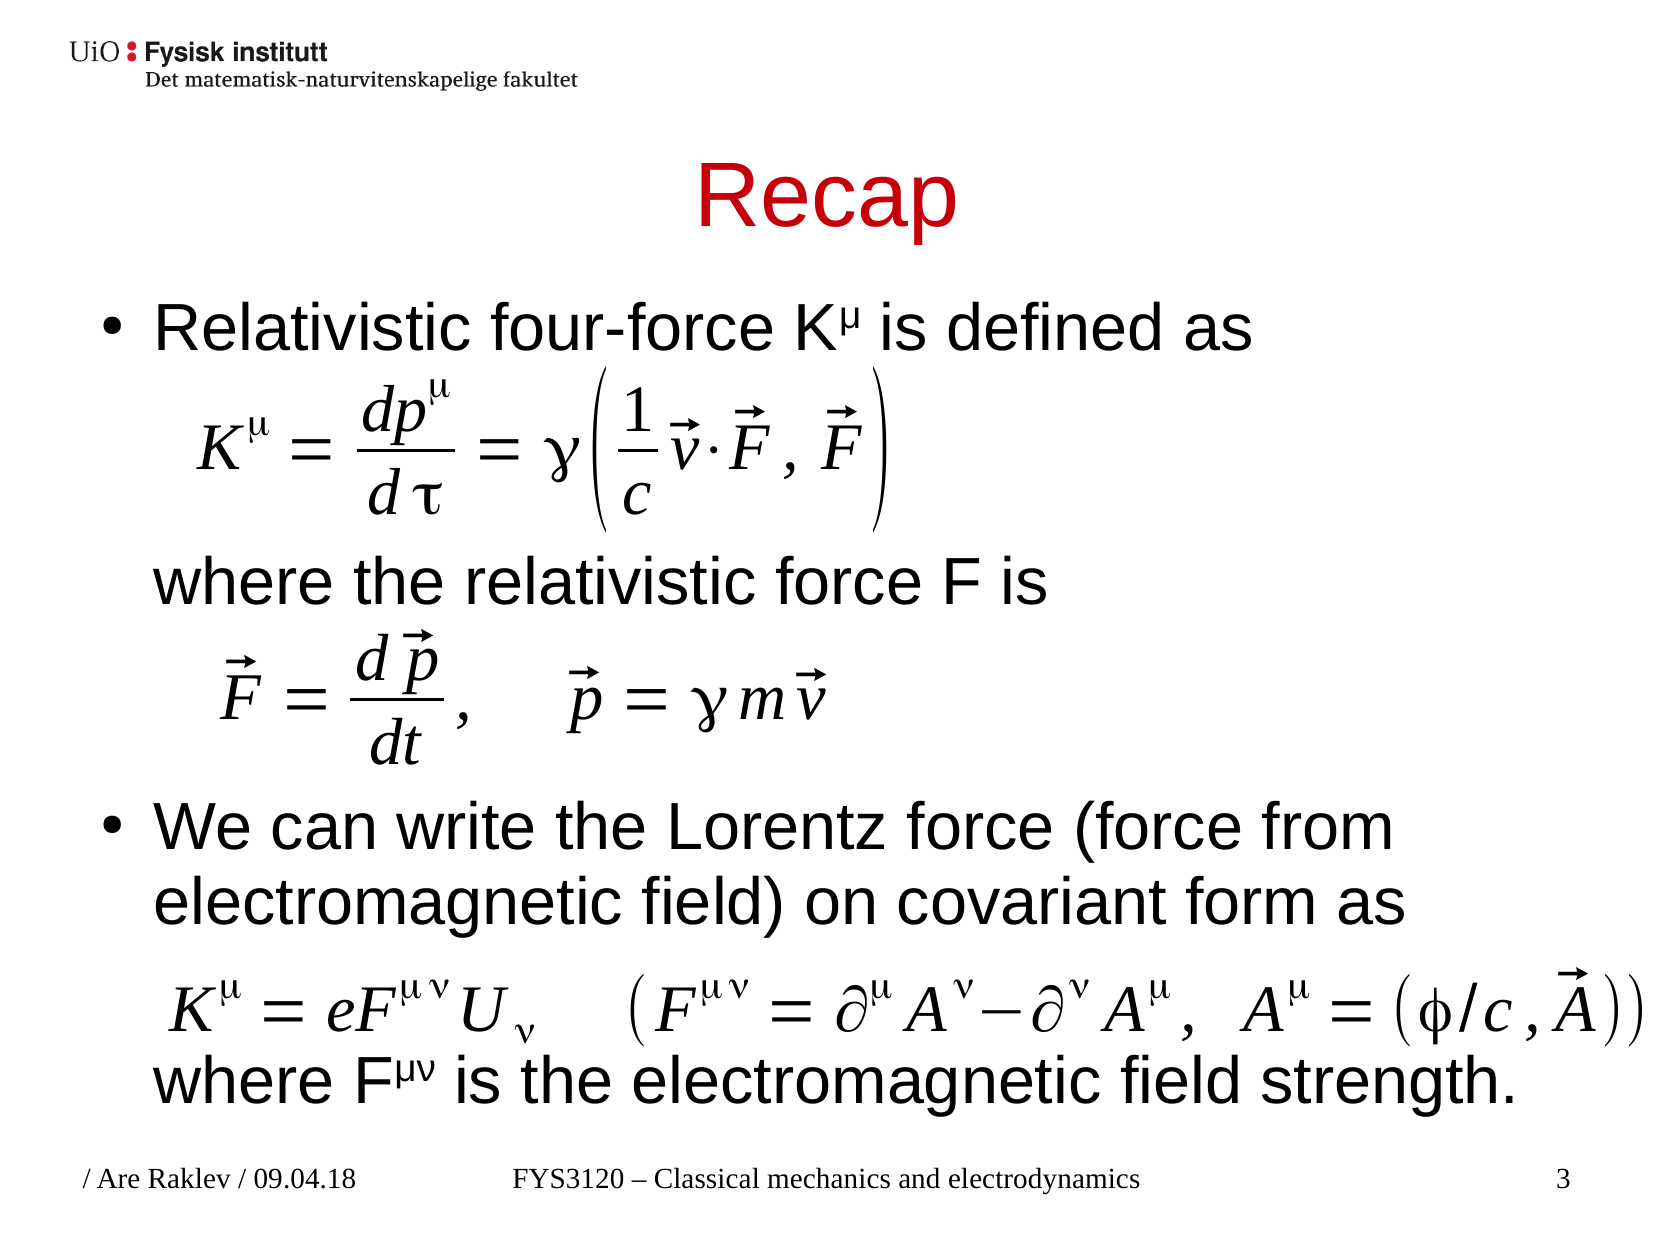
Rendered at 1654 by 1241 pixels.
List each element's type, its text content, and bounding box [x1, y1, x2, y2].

chart [211, 621, 836, 779]
list Relativistic four-force Kμ is defined as where the relativistic force F is We can write the Lorentz force (force from electromagnetic field) on covariant form as where Fμν is the electromagnetic field strength. [82, 290, 1571, 1147]
chart [158, 963, 1654, 1051]
picture [68, 37, 581, 93]
title Recap [82, 90, 1571, 290]
chart [187, 363, 898, 538]
